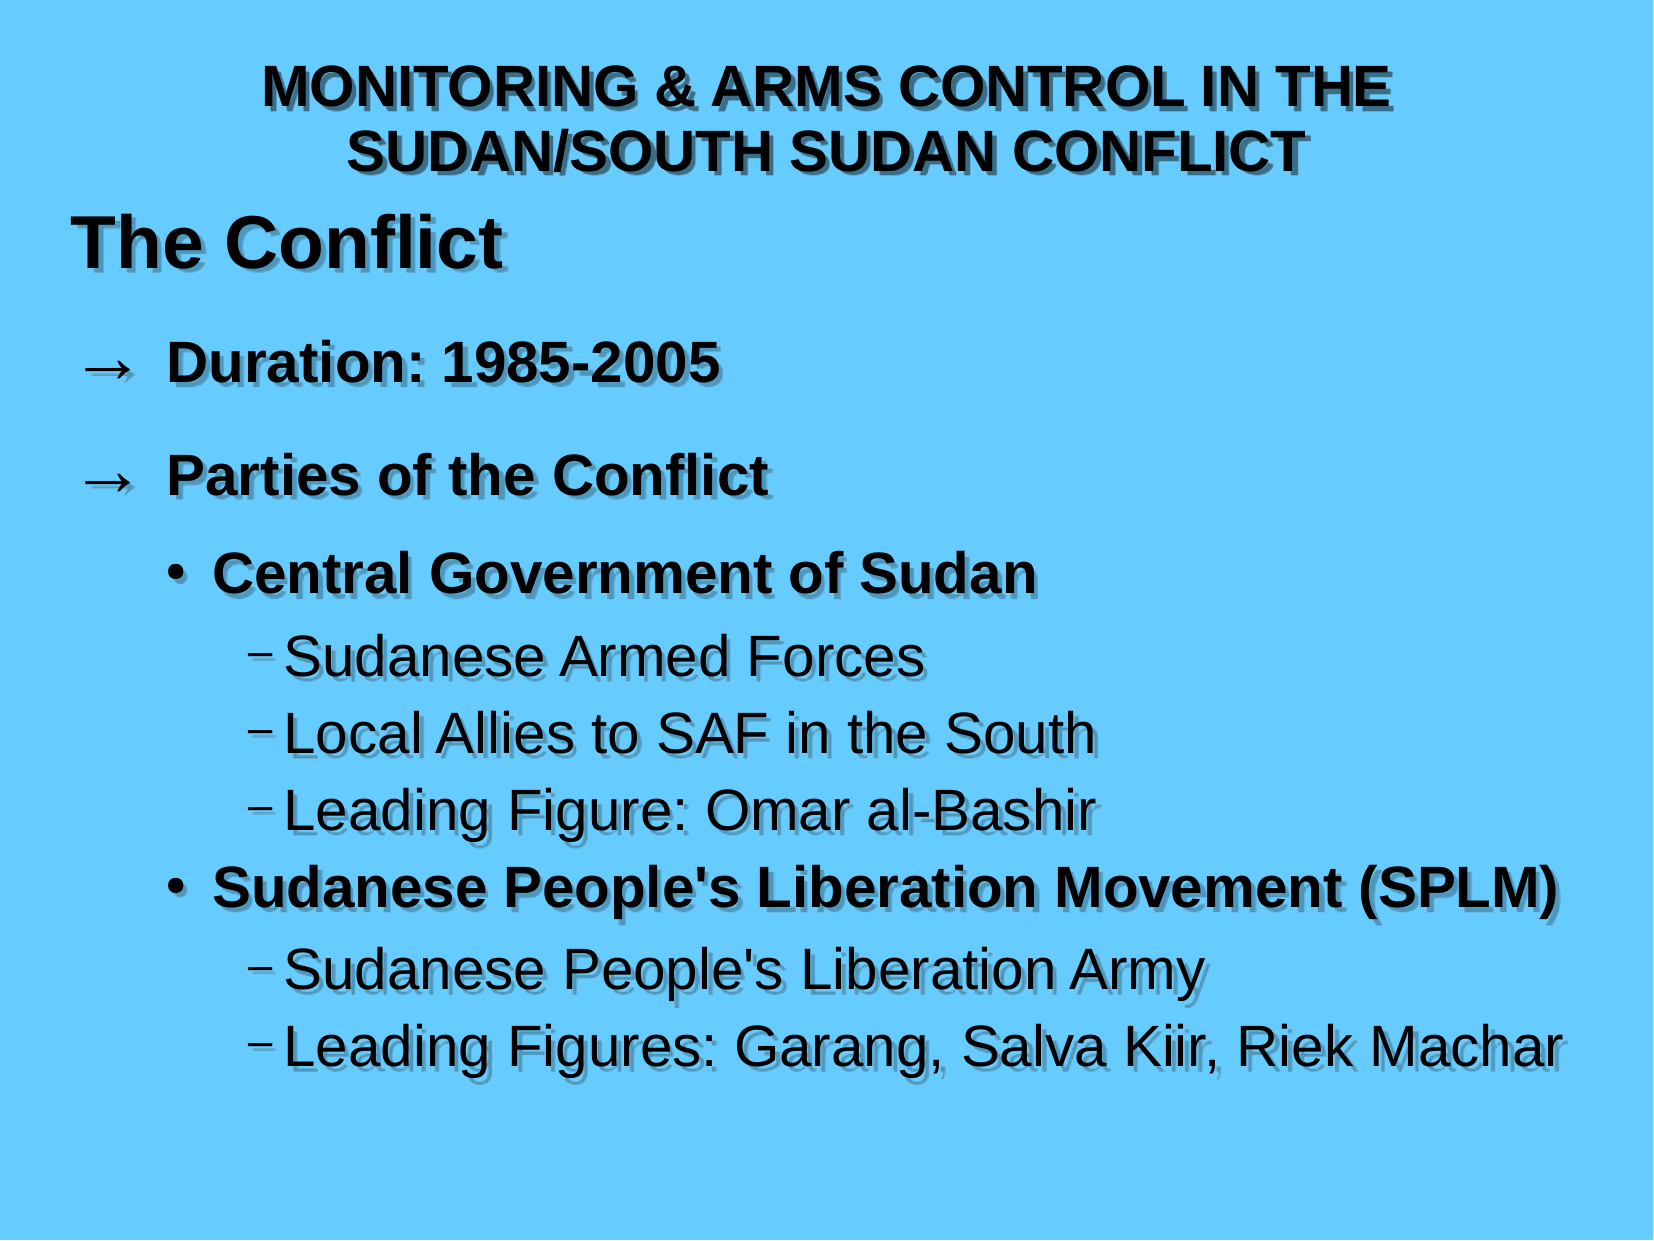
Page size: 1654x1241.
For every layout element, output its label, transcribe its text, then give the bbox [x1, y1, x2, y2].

title MONITORING & ARMS CONTROL IN THE SUDAN/SOUTH SUDAN CONFLICT [82, 0, 1571, 273]
list The Conflict → Duration: 1985-2005 → Parties of the Conflict Central Government of Sudan Sudanese Armed Forces Local Allies to SAF in the South Leading Figure: Omar al-Bashir Sudanese People's Liberation Movement (SPLM) Sudanese People's Liberation Army Leading Figures: Garang, Salva Kiir, Riek Machar [0, 200, 1654, 1241]
